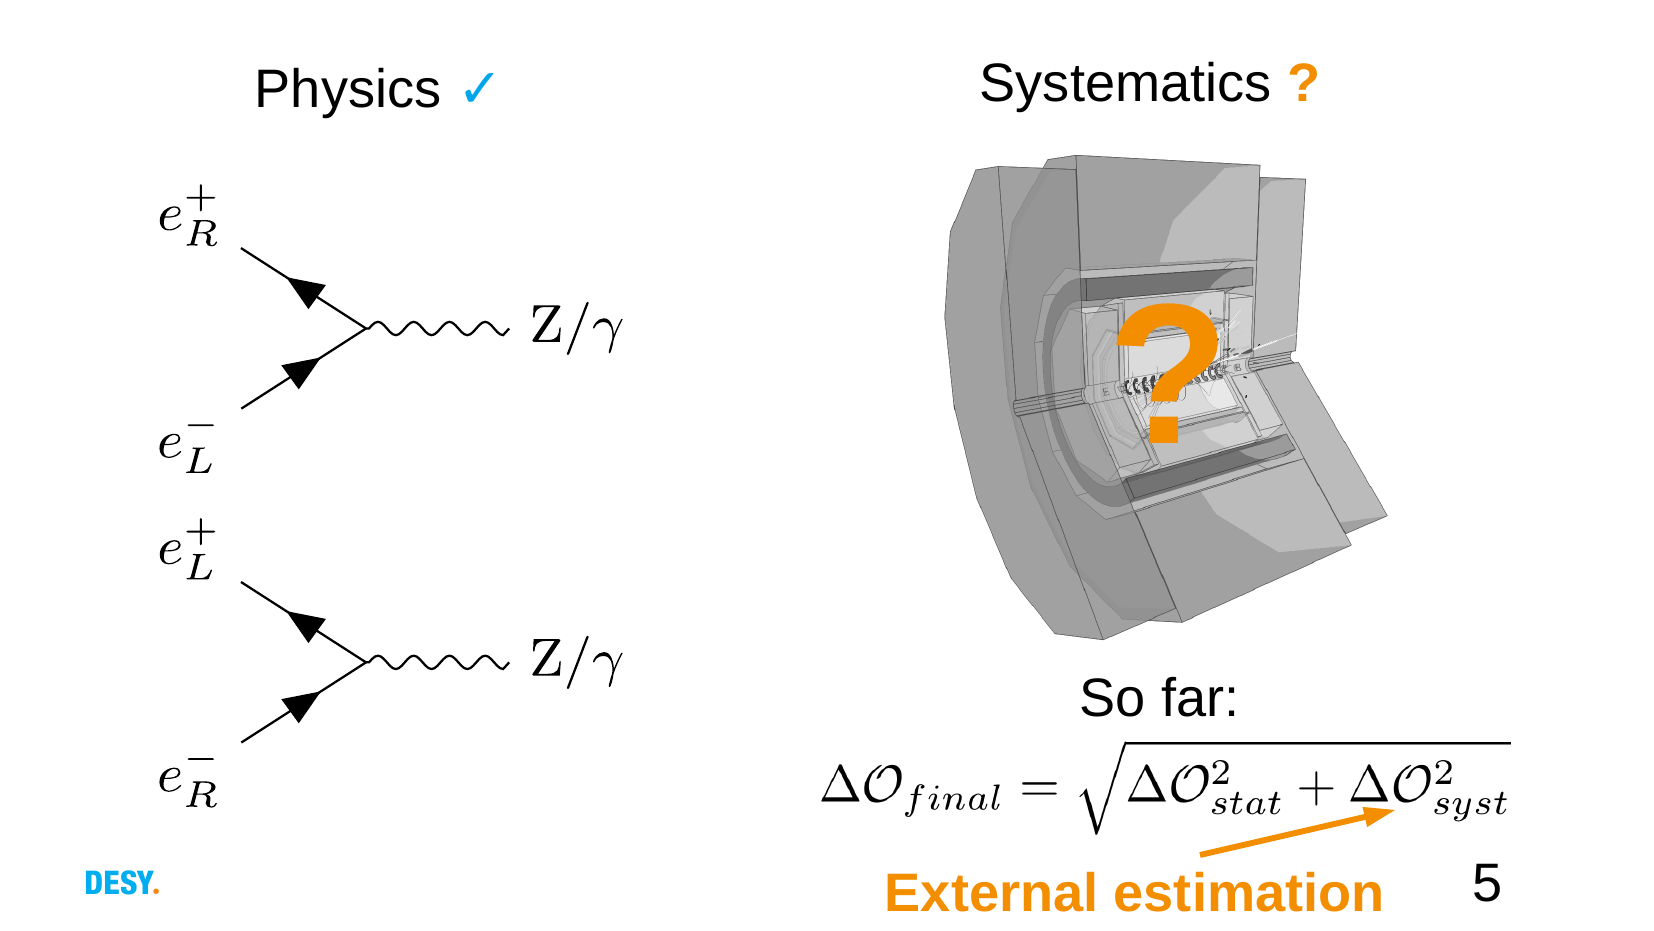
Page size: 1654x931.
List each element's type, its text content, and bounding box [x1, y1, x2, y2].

text_box So far: [1065, 660, 1255, 720]
text_box Systematics ? [964, 45, 1366, 181]
text_box Physics ✓ [240, 51, 526, 151]
text_box External estimation [870, 854, 1401, 931]
picture [133, 161, 646, 830]
picture [928, 150, 1396, 646]
text_box ? [1093, 255, 1246, 494]
picture [799, 720, 1531, 856]
